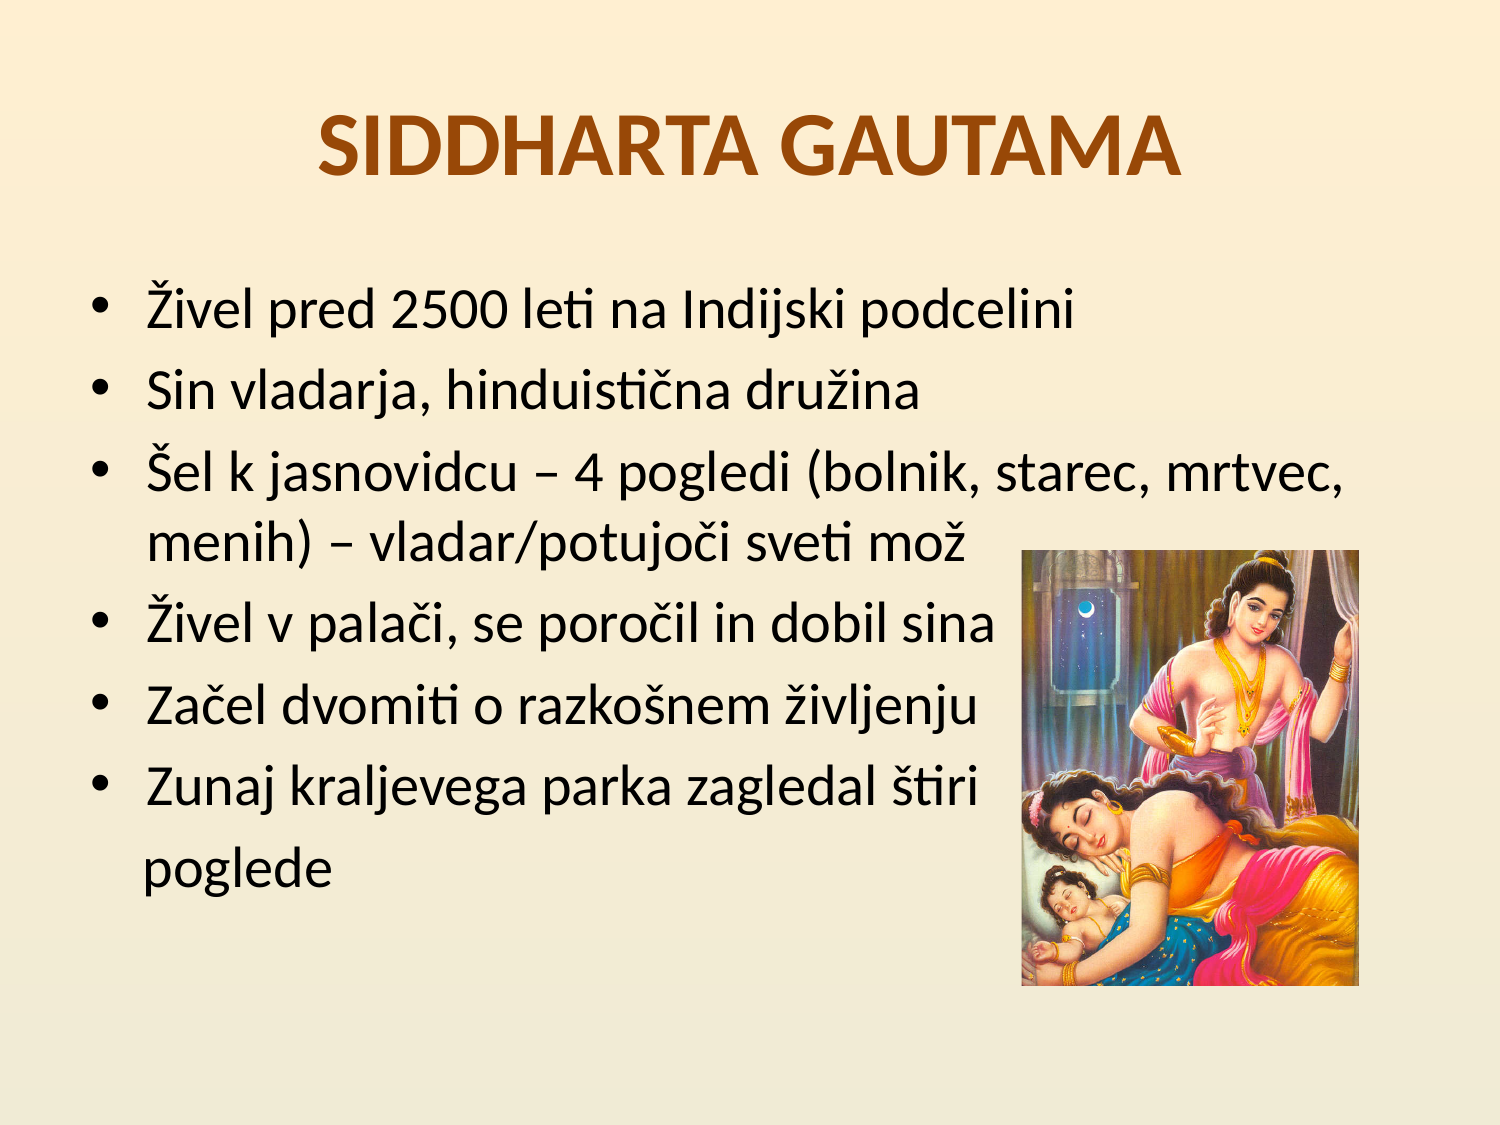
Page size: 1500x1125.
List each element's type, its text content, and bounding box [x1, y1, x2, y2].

list Živel pred 2500 leti na Indijski podcelini Sin vladarja, hinduistična družina Šel k jasnovidcu – 4 pogledi (bolnik, starec, mrtvec, menih) – vladar/potujoči sveti mož Živel v palači, se poročil in dobil sina Začel dvomiti o razkošnem življenju Zunaj kraljevega parka zagledal štiri poglede [75, 262, 1425, 1005]
picture [1021, 550, 1359, 986]
title SIDDHARTA GAUTAMA [75, 45, 1425, 233]
